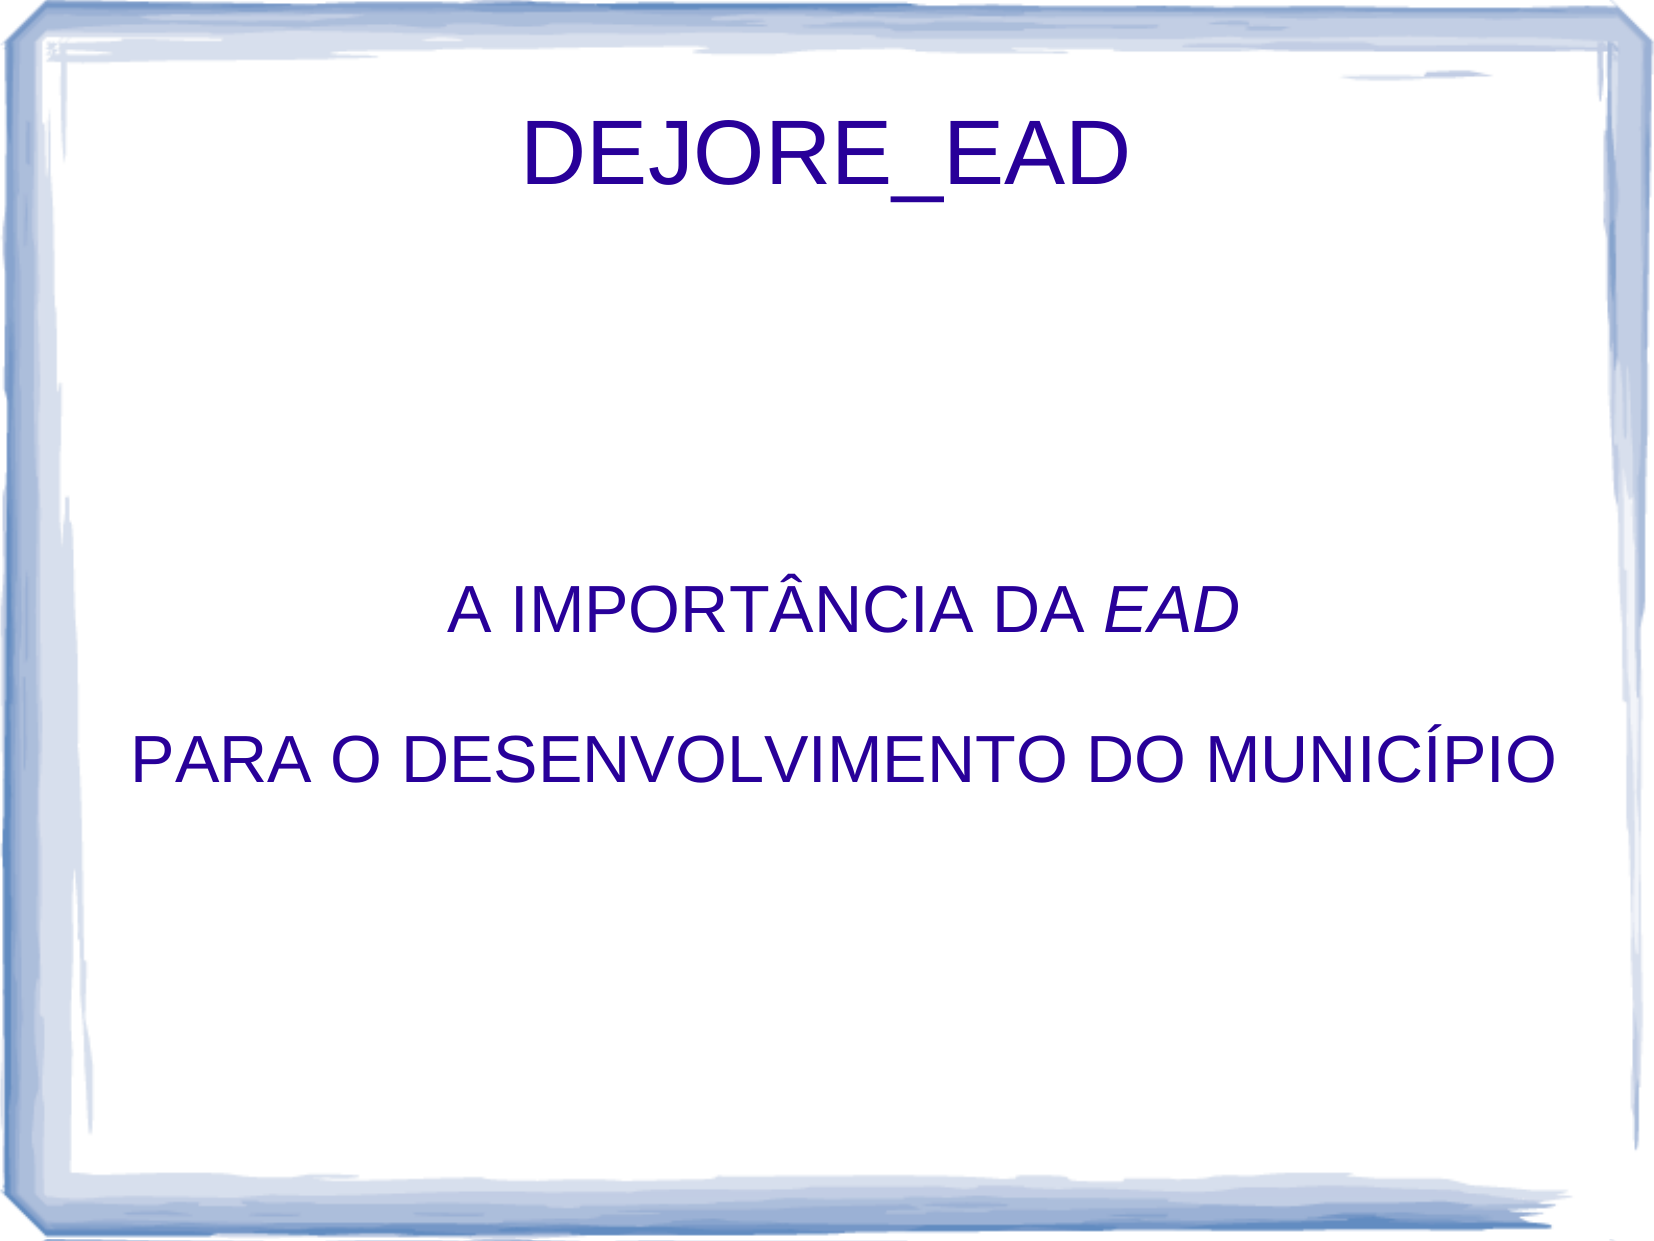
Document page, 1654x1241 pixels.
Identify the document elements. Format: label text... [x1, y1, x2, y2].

title DEJORE_EAD [82, 49, 1571, 257]
picture [0, 0, 1654, 1241]
subtitle A IMPORTÂNCIA DA EAD PARA O DESENVOLVIMENTO DO MUNICÍPIO [118, 324, 1571, 1045]
